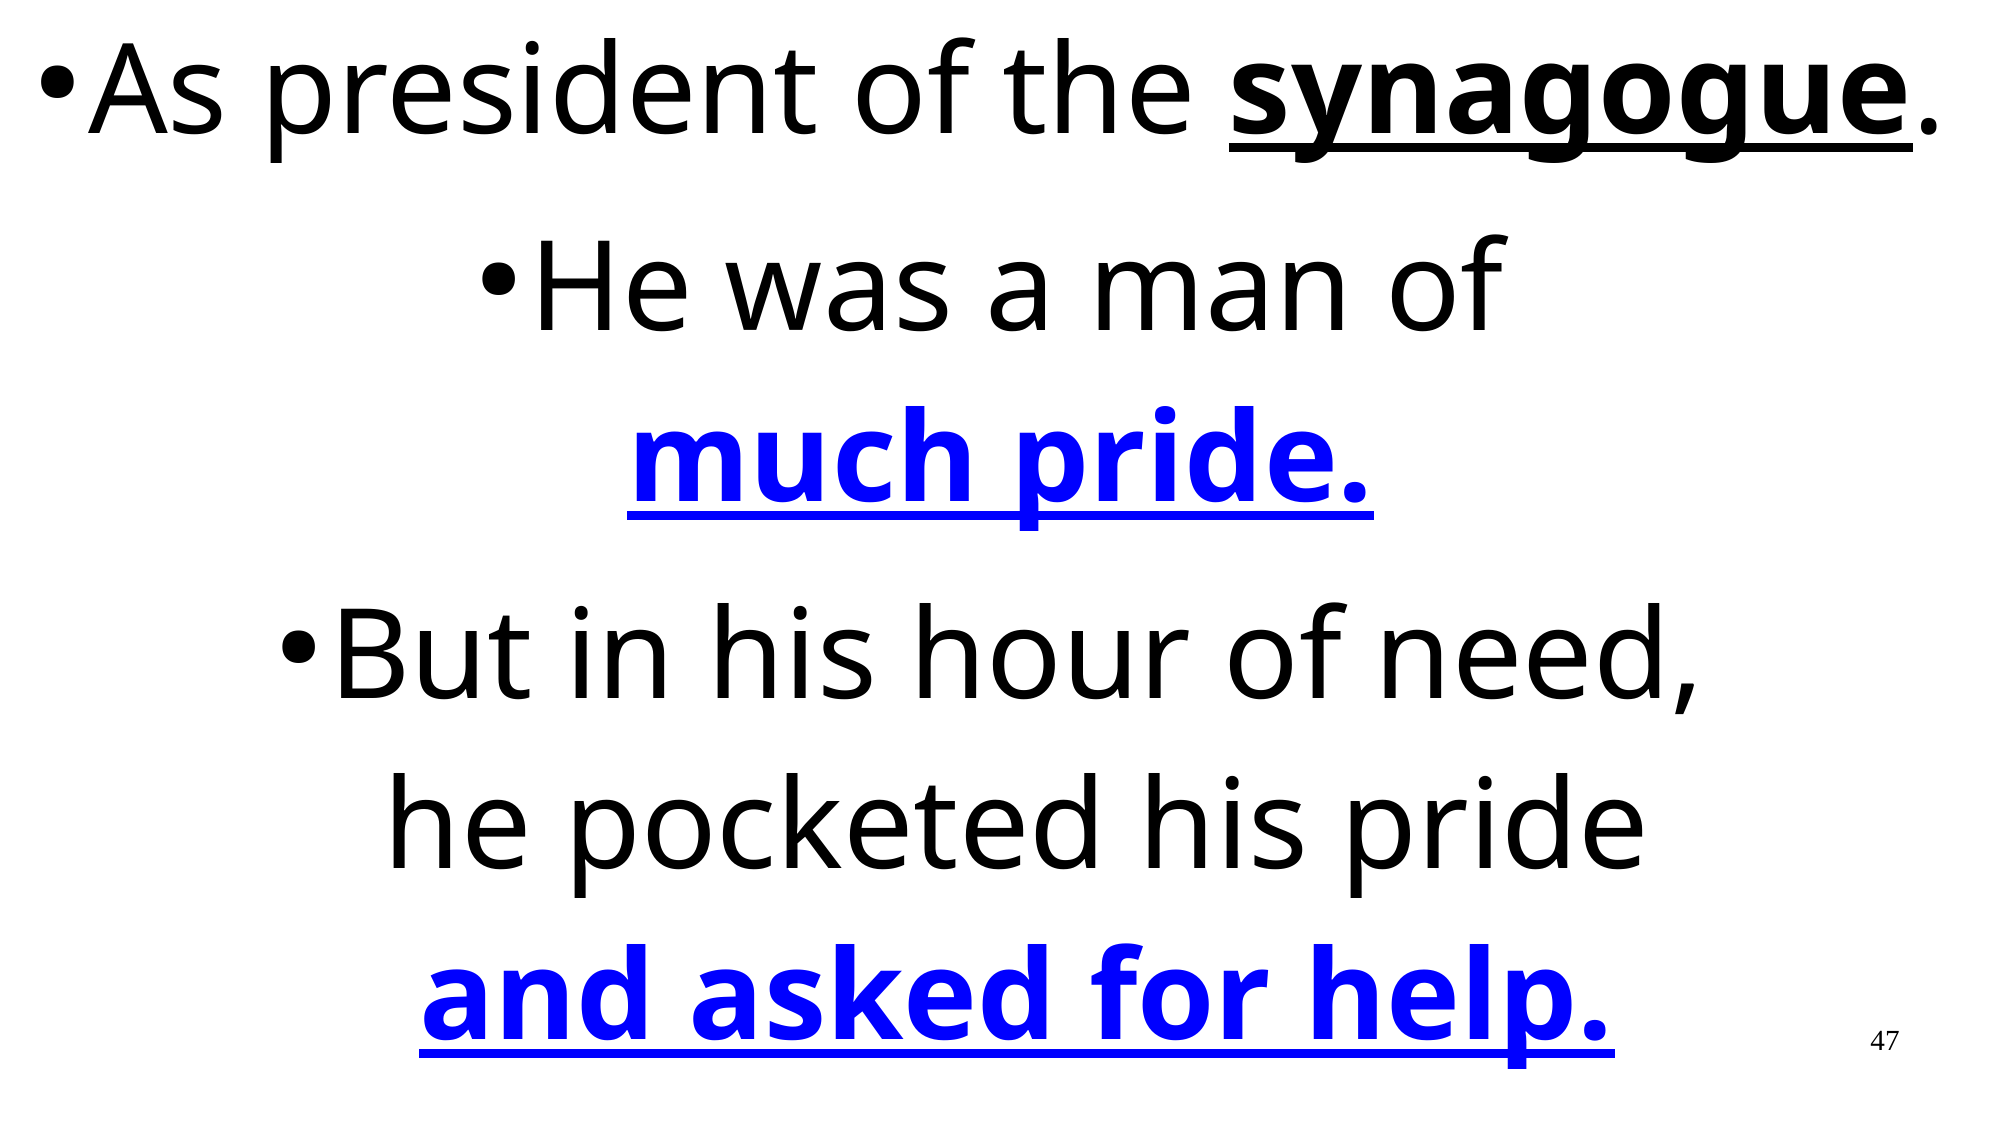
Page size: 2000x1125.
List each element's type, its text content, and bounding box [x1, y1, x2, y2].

list As president of the synagogue. He was a man of much pride. But in his hour of need, he pocketed his pride and asked for help. [0, 0, 1996, 1123]
